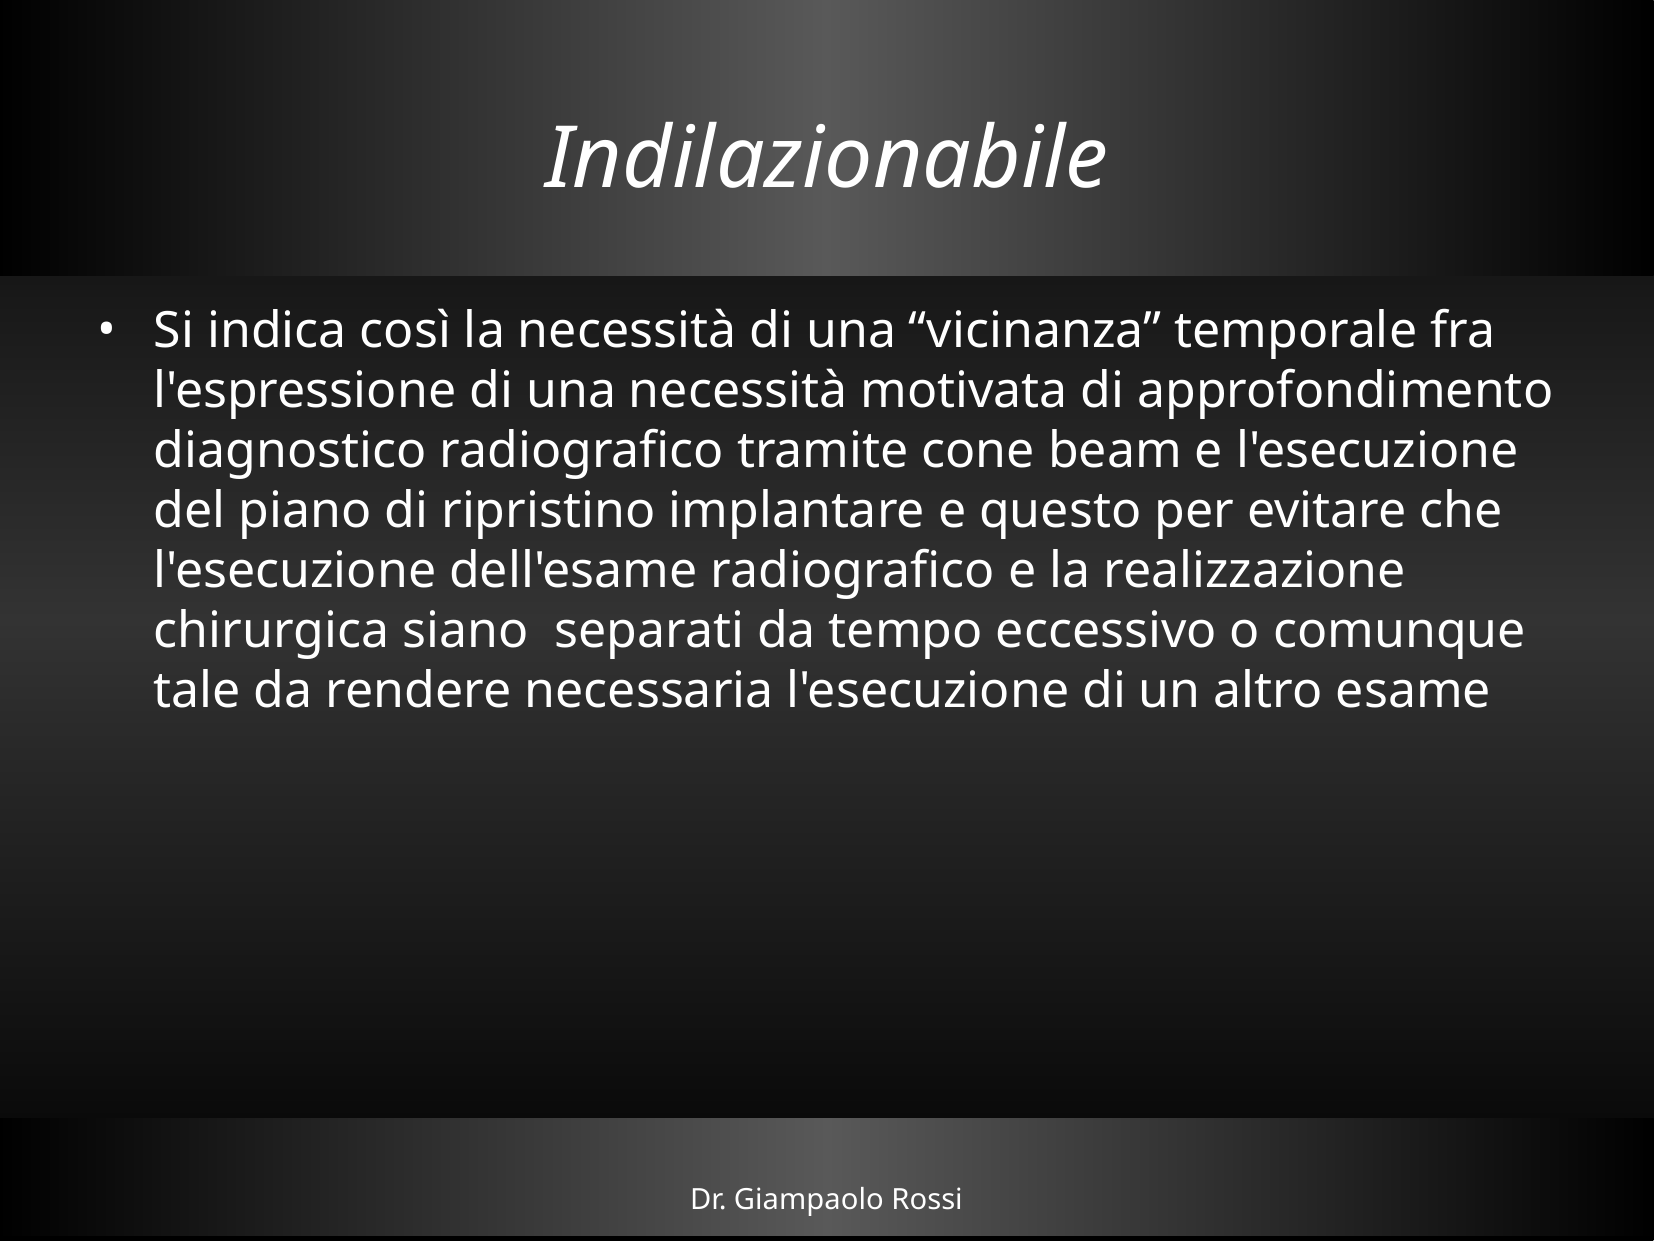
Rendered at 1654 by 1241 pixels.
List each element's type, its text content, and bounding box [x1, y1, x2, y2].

title Indilazionabile [82, 49, 1571, 257]
list Si indica così la necessità di una “vicinanza” temporale fra l'espressione di una necessità motivata di approfondimento diagnostico radiografico tramite cone beam e l'esecuzione del piano di ripristino implantare e questo per evitare che l'esecuzione dell'esame radiografico e la realizzazione chirurgica siano separati da tempo eccessivo o comunque tale da rendere necessaria l'esecuzione di un altro esame [82, 289, 1571, 1108]
